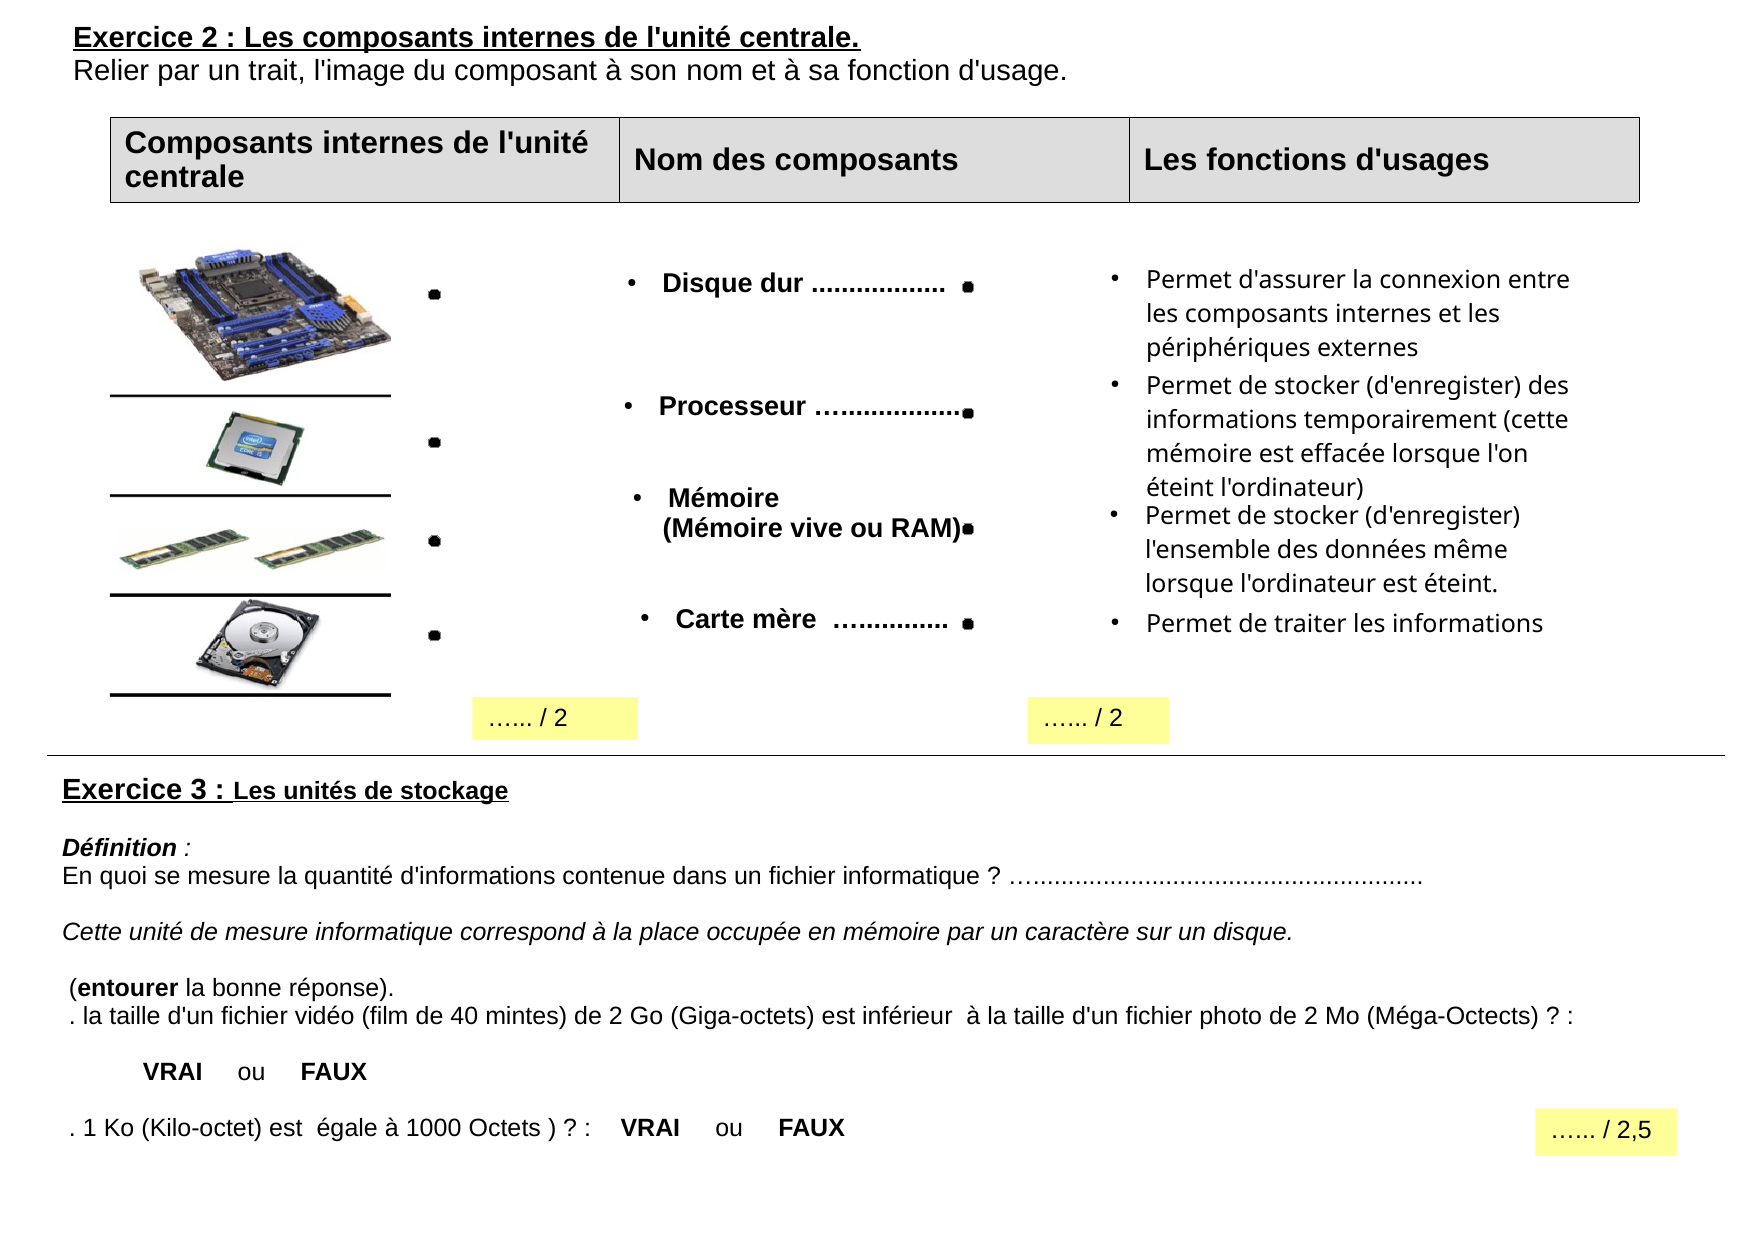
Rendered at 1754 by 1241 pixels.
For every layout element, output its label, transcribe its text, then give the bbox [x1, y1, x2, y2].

text_box [428, 289, 441, 300]
text_box [962, 618, 974, 630]
text_box Exercice 3 : Les unités de stockage Définition : En quoi se mesure la quantité d'informations contenue dans un fichier informatique ? …........................................................ Cette unité de mesure informatique correspond à la place occupée en mémoire par un caractère sur un disque. (entourer la bonne réponse). . la taille d'un fichier vidéo (film de 40 mintes) de 2 Go (Giga-octets) est inférieur à la taille d'un fichier photo de 2 Mo (Méga-Octects) ? : VRAI ou FAUX . 1 Ko (Kilo-octet) est égale à 1000 Octets ) ? : VRAI ou FAUX [47, 765, 1695, 1175]
text_box [962, 523, 974, 535]
text_box Carte mère …............ [625, 596, 993, 646]
text_box Exercice 2 : Les composants internes de l'unité centrale. Relier par un trait, l'image du composant à son nom et à sa fonction d'usage. [58, 13, 1618, 113]
text_box [428, 630, 441, 641]
text_box [962, 408, 974, 419]
text_box Permet d'assurer la connexion entre les composants internes et les périphériques externes [1095, 253, 1596, 367]
text_box Mémoire (Mémoire vive ou RAM) [617, 475, 996, 570]
picture [109, 242, 391, 703]
text_box [428, 535, 441, 547]
table_header Nom des composants [620, 118, 1129, 202]
text_box Permet de traiter les informations [1095, 598, 1602, 662]
text_box …... / 2 [1027, 696, 1170, 745]
text_box [962, 281, 974, 293]
text_box Disque dur .................. [612, 260, 985, 328]
text_box Permet de stocker (d'enregister) des informations temporairement (cette mémoire est effacée lorsque l'on éteint l'ordinateur) [1095, 360, 1602, 487]
text_box Permet de stocker (d'enregister) l'ensemble des données même lorsque l'ordinateur est éteint. [1094, 490, 1601, 589]
table_header Composants internes de l'unité centrale [111, 118, 619, 202]
text_box [428, 437, 441, 448]
text_box Processeur …................ [608, 383, 993, 452]
text_box …... / 2,5 [1535, 1108, 1678, 1156]
text_box …... / 2 [472, 696, 638, 740]
table_header Les fonctions d'usages [1130, 118, 1639, 202]
